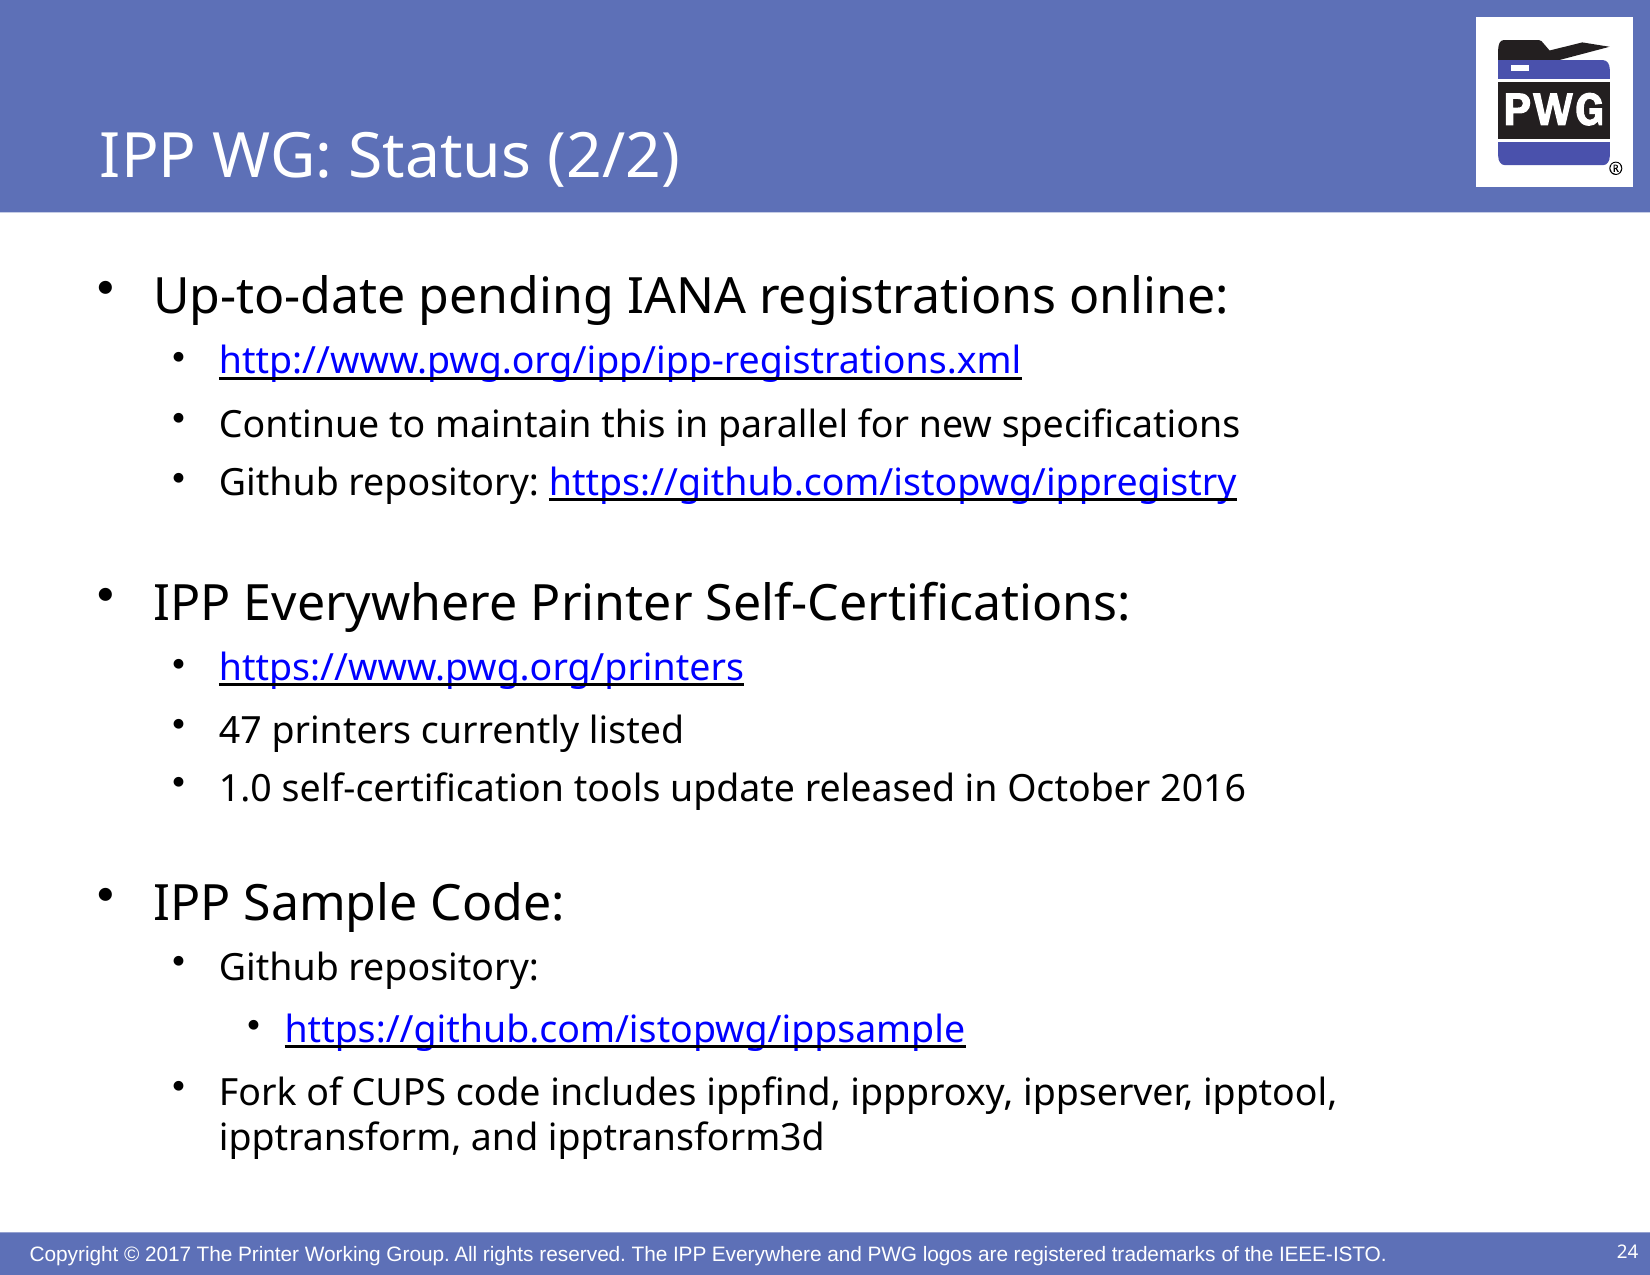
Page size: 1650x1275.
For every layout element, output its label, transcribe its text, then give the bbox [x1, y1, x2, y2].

list Up-to-date pending IANA registrations online: http://www.pwg.org/ipp/ipp-registrations.xml Continue to maintain this in parallel for new specifications Github repository: https://github.com/istopwg/ippregistry IPP Everywhere Printer Self-Certifications: https://www.pwg.org/printers 47 printers currently listed 1.0 self-certification tools update released in October 2016 IPP Sample Code: Github repository: https://github.com/istopwg/ippsample Fork of CUPS code includes ippfind, ippproxy, ippserver, ipptool, ipptransform, and ipptransform3d [82, 255, 1568, 1234]
title IPP WG: Status (2/2) [82, 8, 1449, 198]
